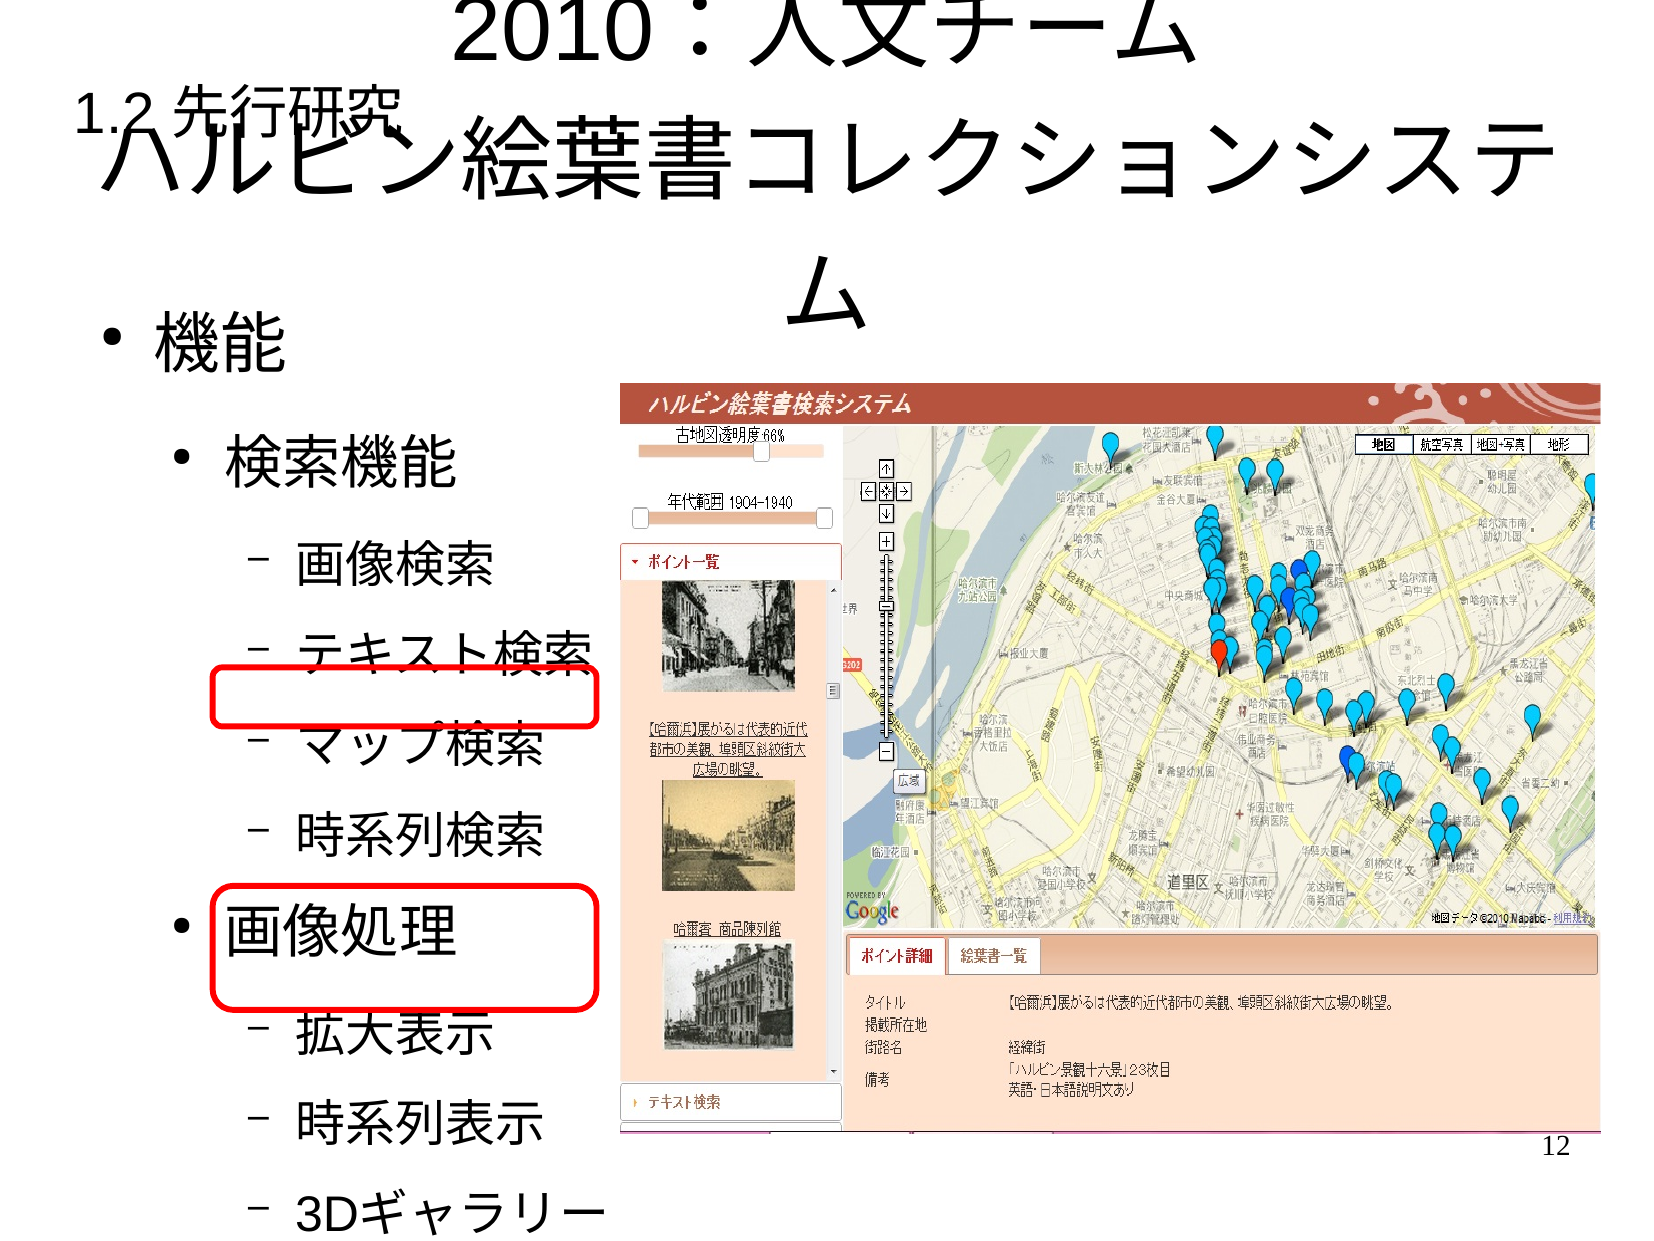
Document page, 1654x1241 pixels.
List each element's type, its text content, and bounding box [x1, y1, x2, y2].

picture [620, 383, 1601, 1134]
text_box 1.2 先行研究 [59, 59, 443, 139]
title 2010：人文チーム ハルビン絵葉書コレクションシステム [82, 49, 1571, 257]
list 機能 検索機能 画像検索 テキスト検索 マップ検索 時系列検索 画像処理 拡大表示 時系列表示 3Dギャラリー 詳細情報表示 [82, 290, 809, 1109]
